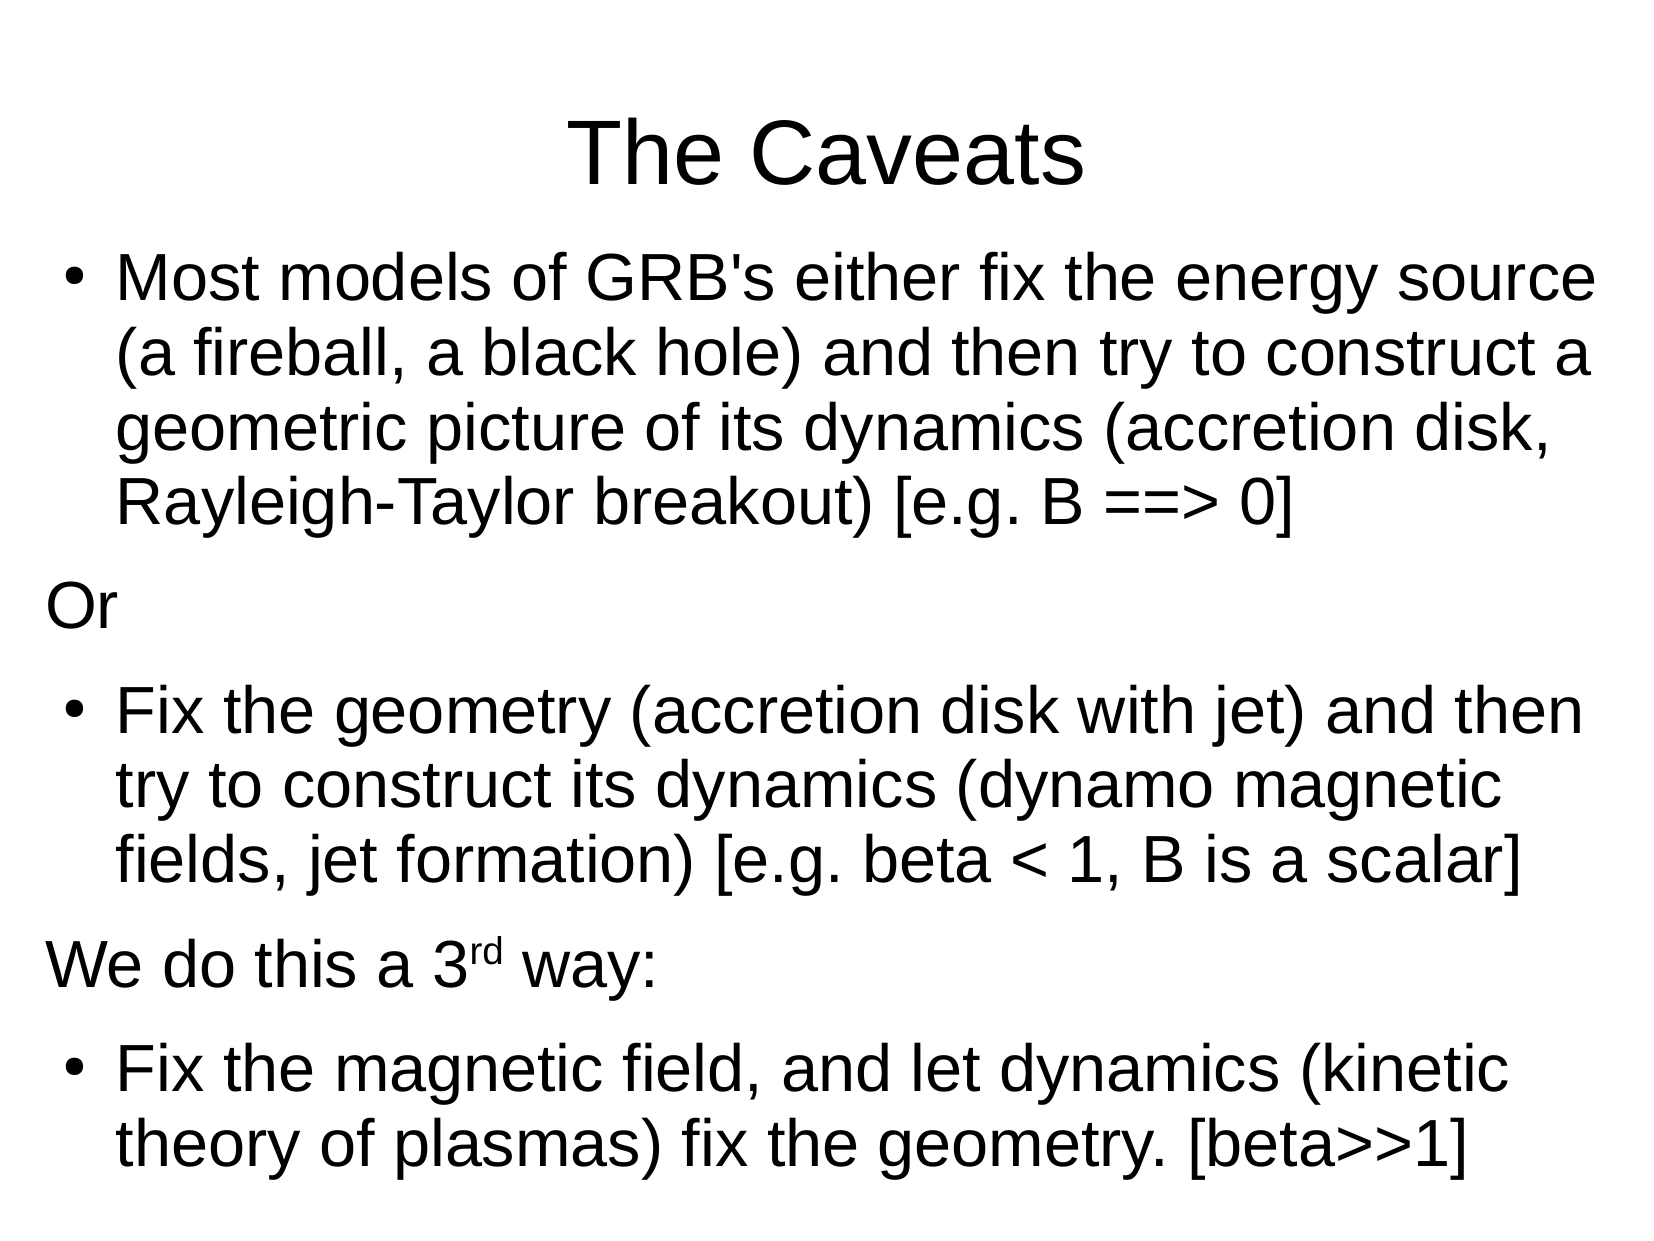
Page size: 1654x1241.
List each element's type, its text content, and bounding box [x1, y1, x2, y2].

title The Caveats [82, 49, 1571, 240]
list Most models of GRB's either fix the energy source (a fireball, a black hole) and then try to construct a geometric picture of its dynamics (accretion disk, Rayleigh-Taylor breakout) [e.g. B ==> 0] Or Fix the geometry (accretion disk with jet) and then try to construct its dynamics (dynamo magnetic fields, jet formation) [e.g. beta < 1, B is a scalar] We do this a 3rd way: Fix the magnetic field, and let dynamics (kinetic theory of plasmas) fix the geometry. [beta>>1] [45, 240, 1654, 1241]
